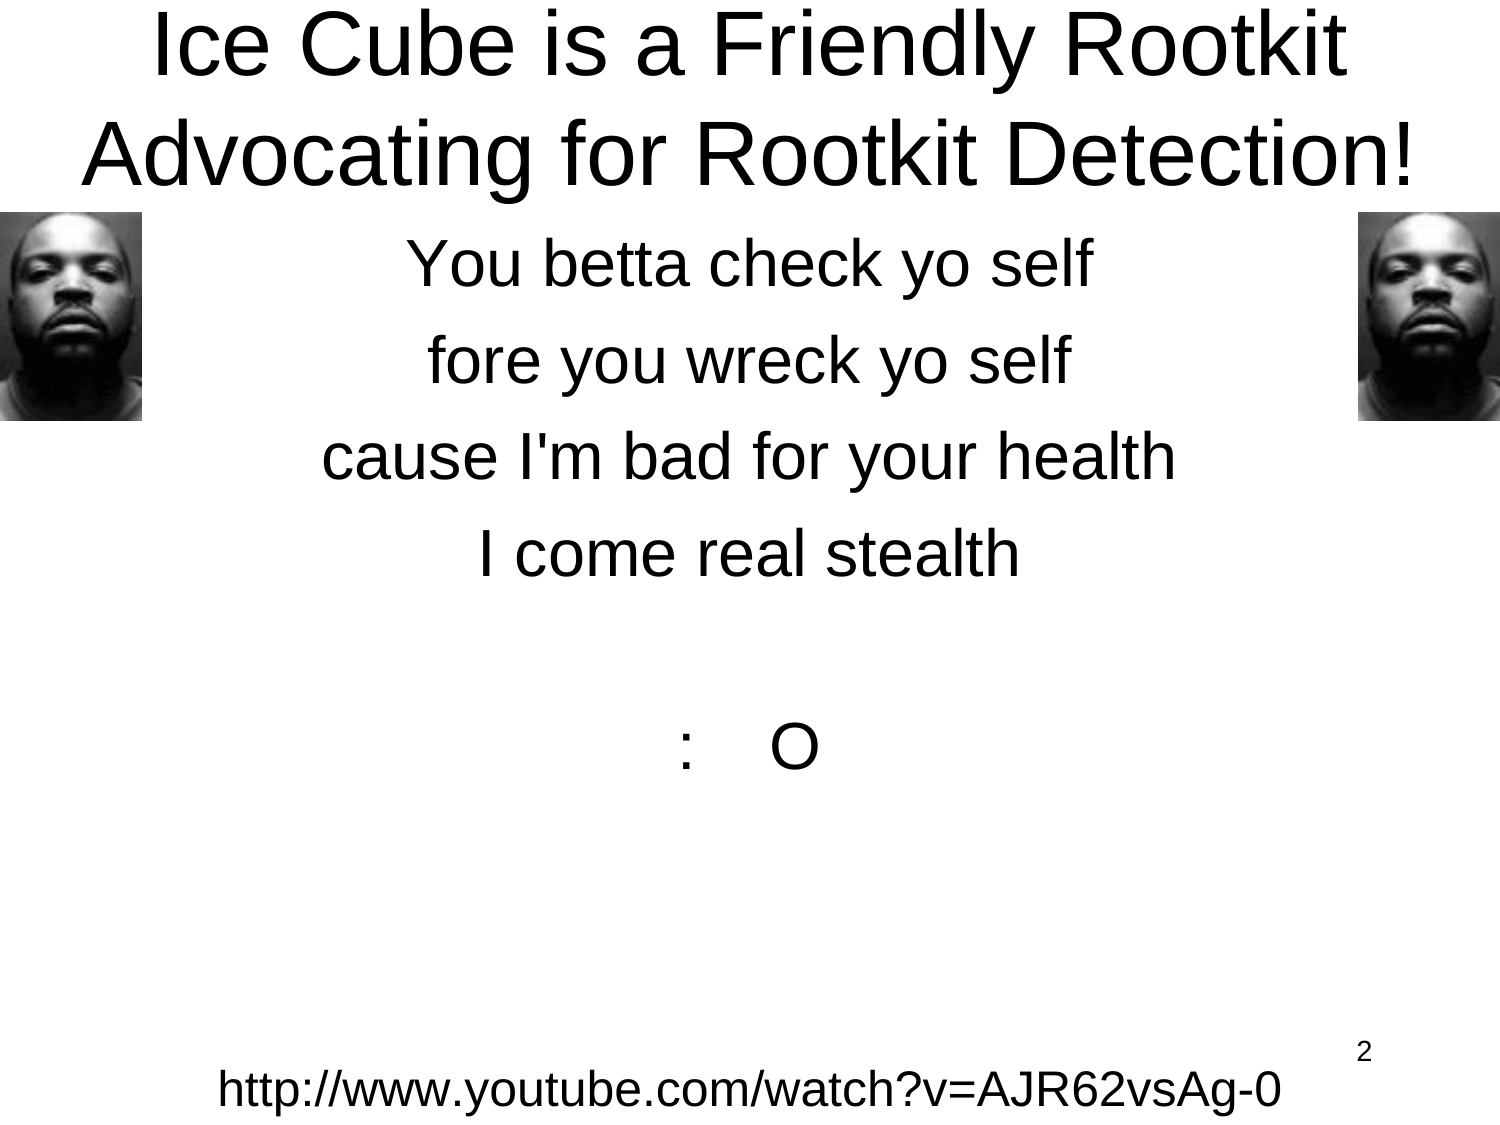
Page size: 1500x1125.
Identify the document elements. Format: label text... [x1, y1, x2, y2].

text_box <number> [1074, 1025, 1388, 1101]
picture [1358, 212, 1500, 421]
title Ice Cube is a Friendly Rootkit Advocating for Rootkit Detection! [0, 0, 1500, 212]
list You betta check yo self fore you wreck yo self cause I'm bad for your health I come real stealth : O [112, 212, 1388, 1000]
text_box http://www.youtube.com/watch?v=AJR62vsAg-0 [202, 1049, 1298, 1125]
picture [0, 212, 142, 421]
